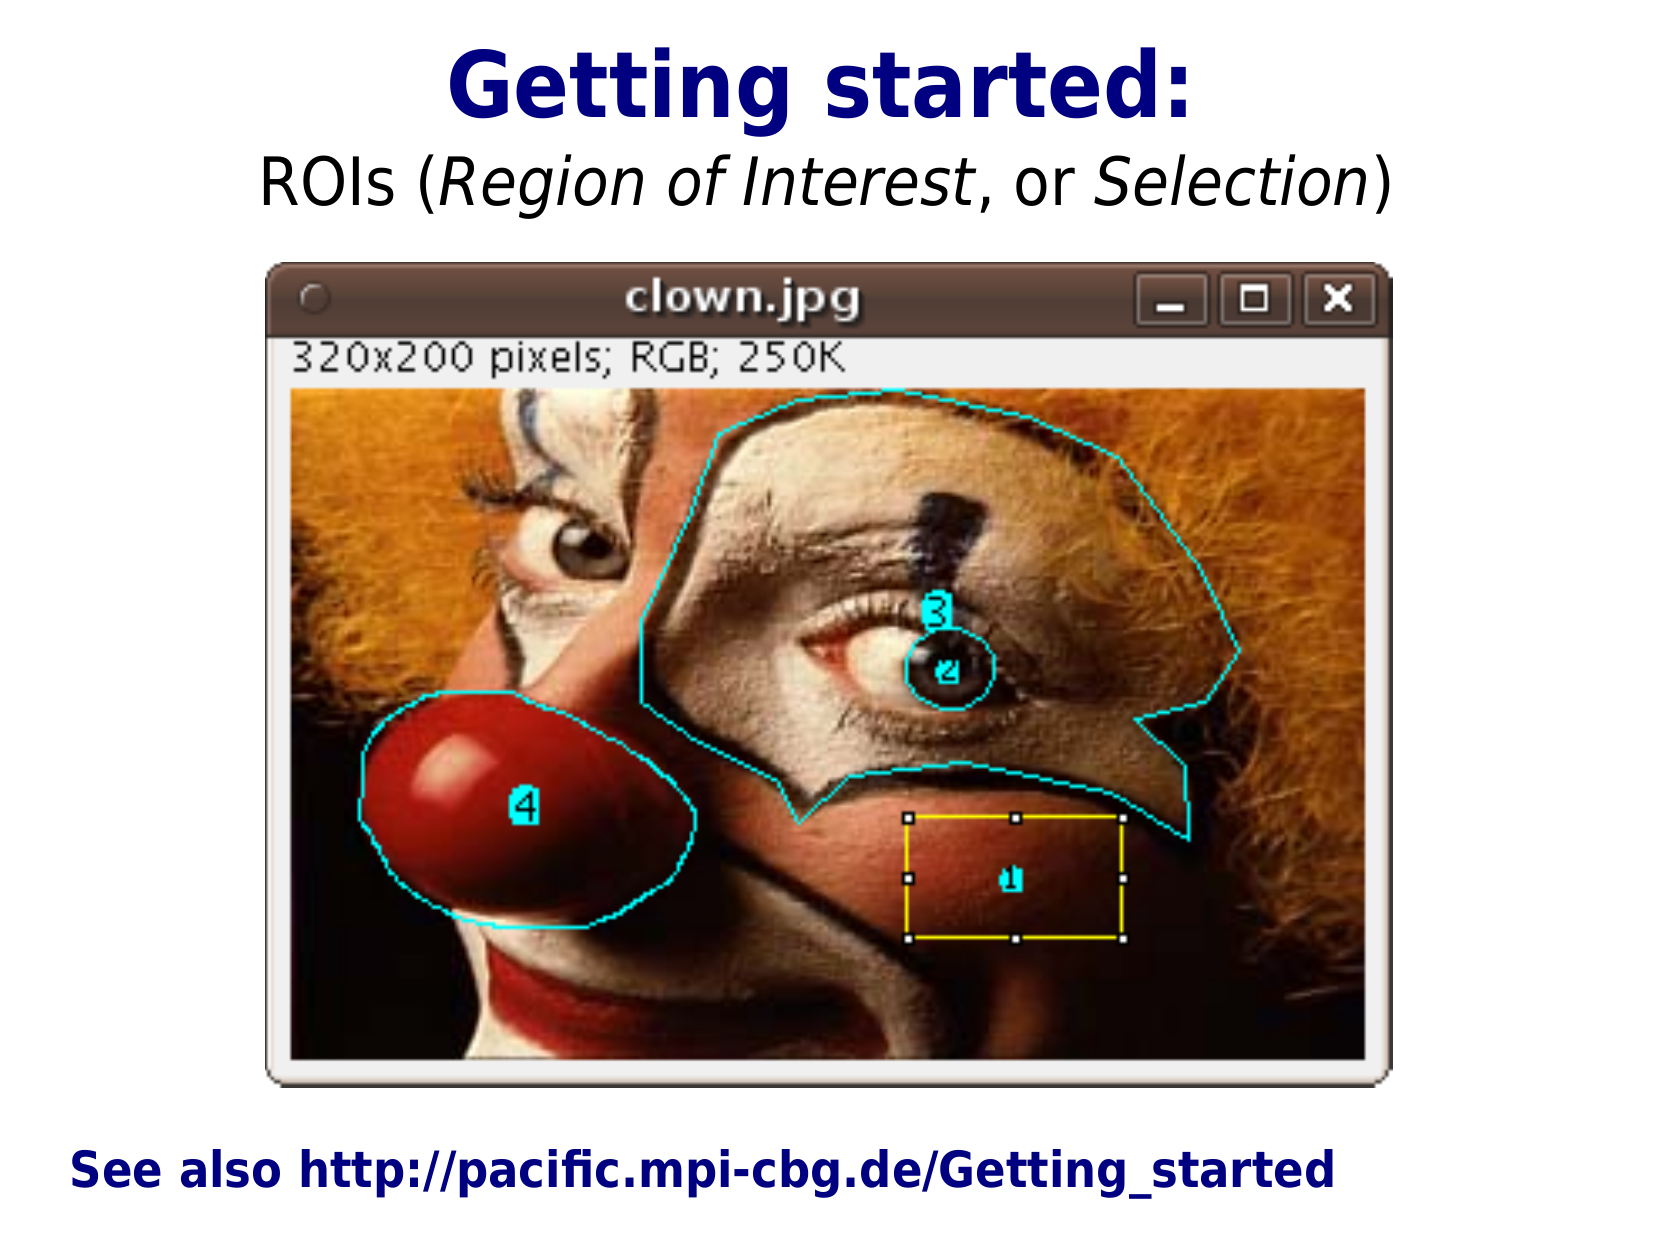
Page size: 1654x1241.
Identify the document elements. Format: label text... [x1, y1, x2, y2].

title Getting started: [82, 31, 1571, 141]
text_box See also http://pacific.mpi-cbg.de/Getting_started [37, 1133, 1602, 1207]
title ROIs (Region of Interest, or Selection) [82, 141, 1571, 287]
picture [265, 262, 1393, 1088]
